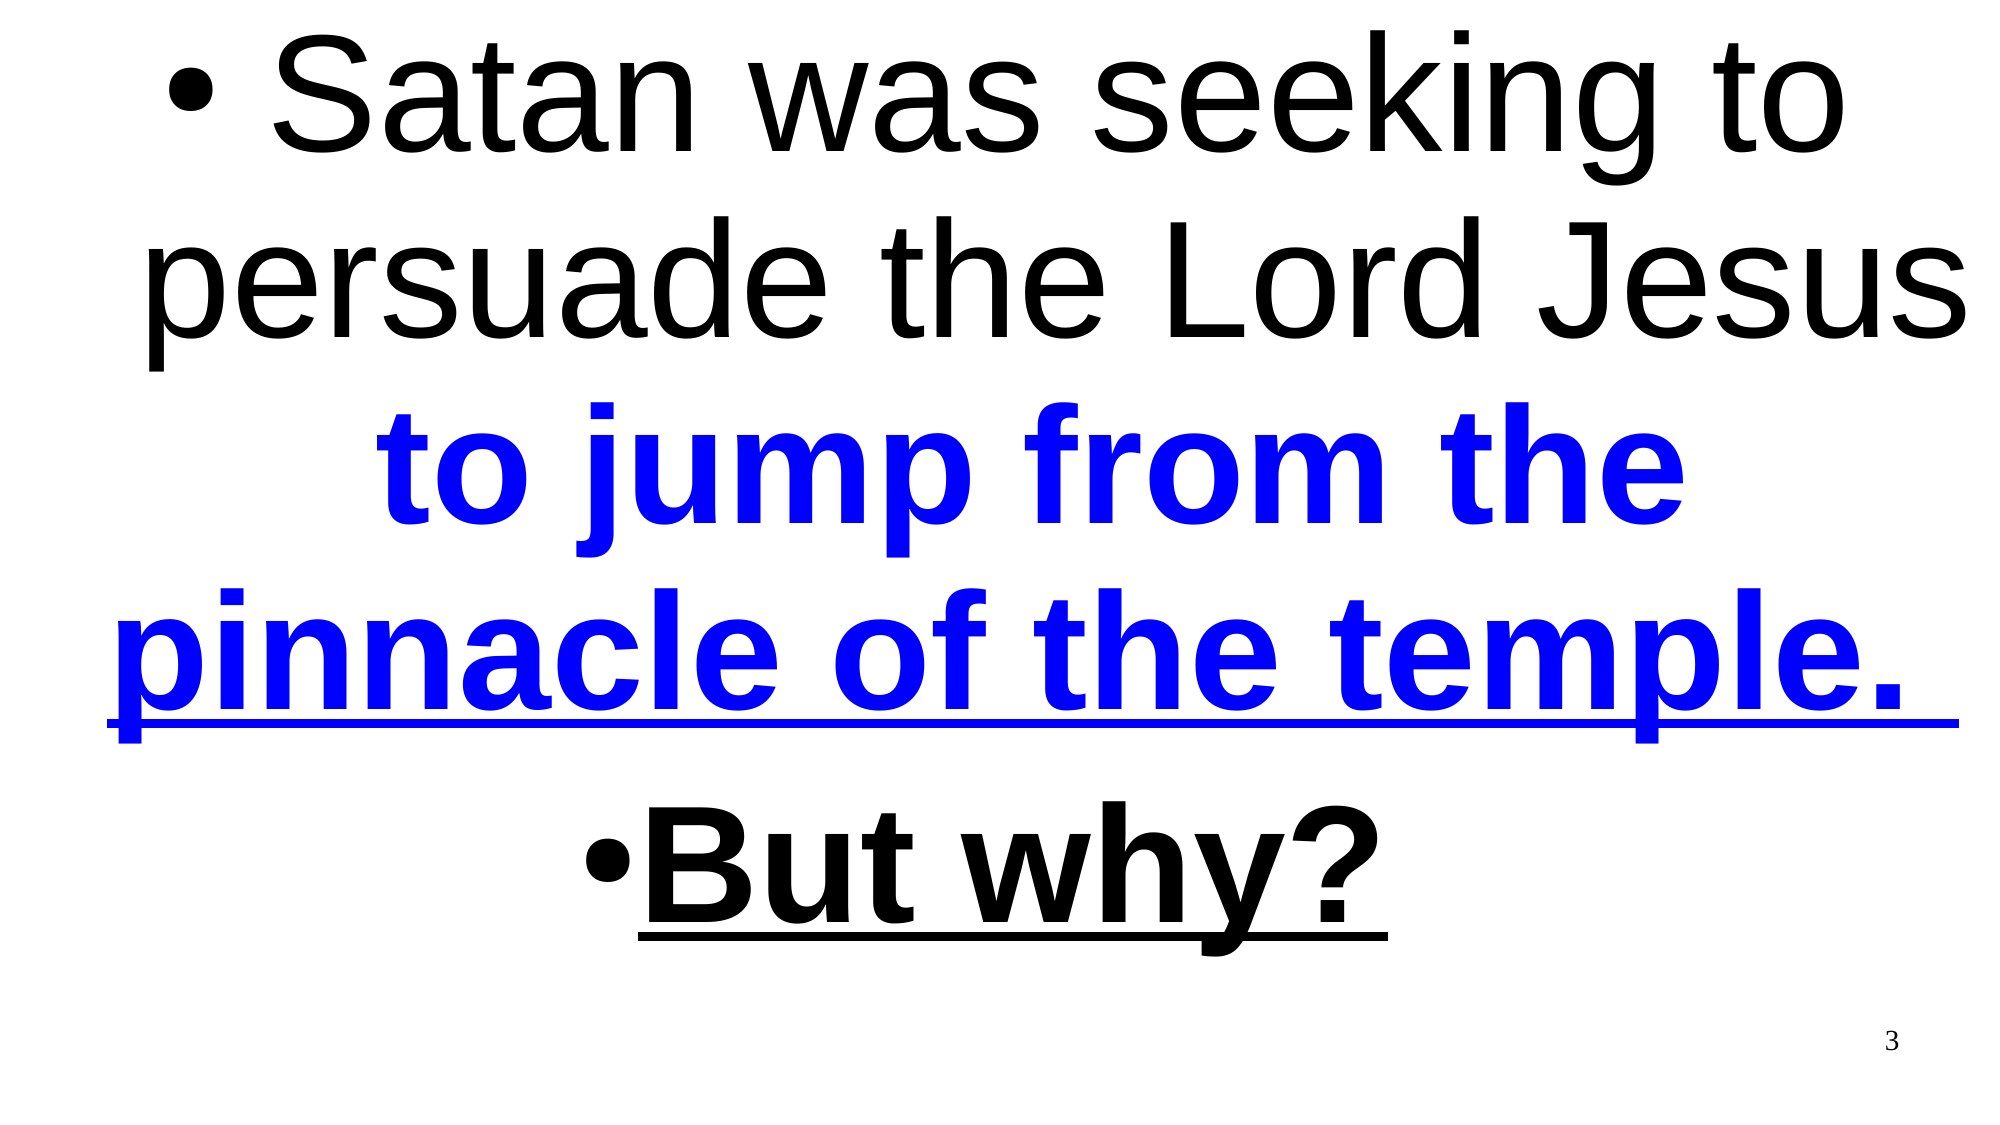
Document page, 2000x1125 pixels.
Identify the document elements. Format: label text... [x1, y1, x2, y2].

list Satan was seeking to persuade the Lord Jesus to jump from the pinnacle of the temple. But why? [0, 0, 1996, 1123]
